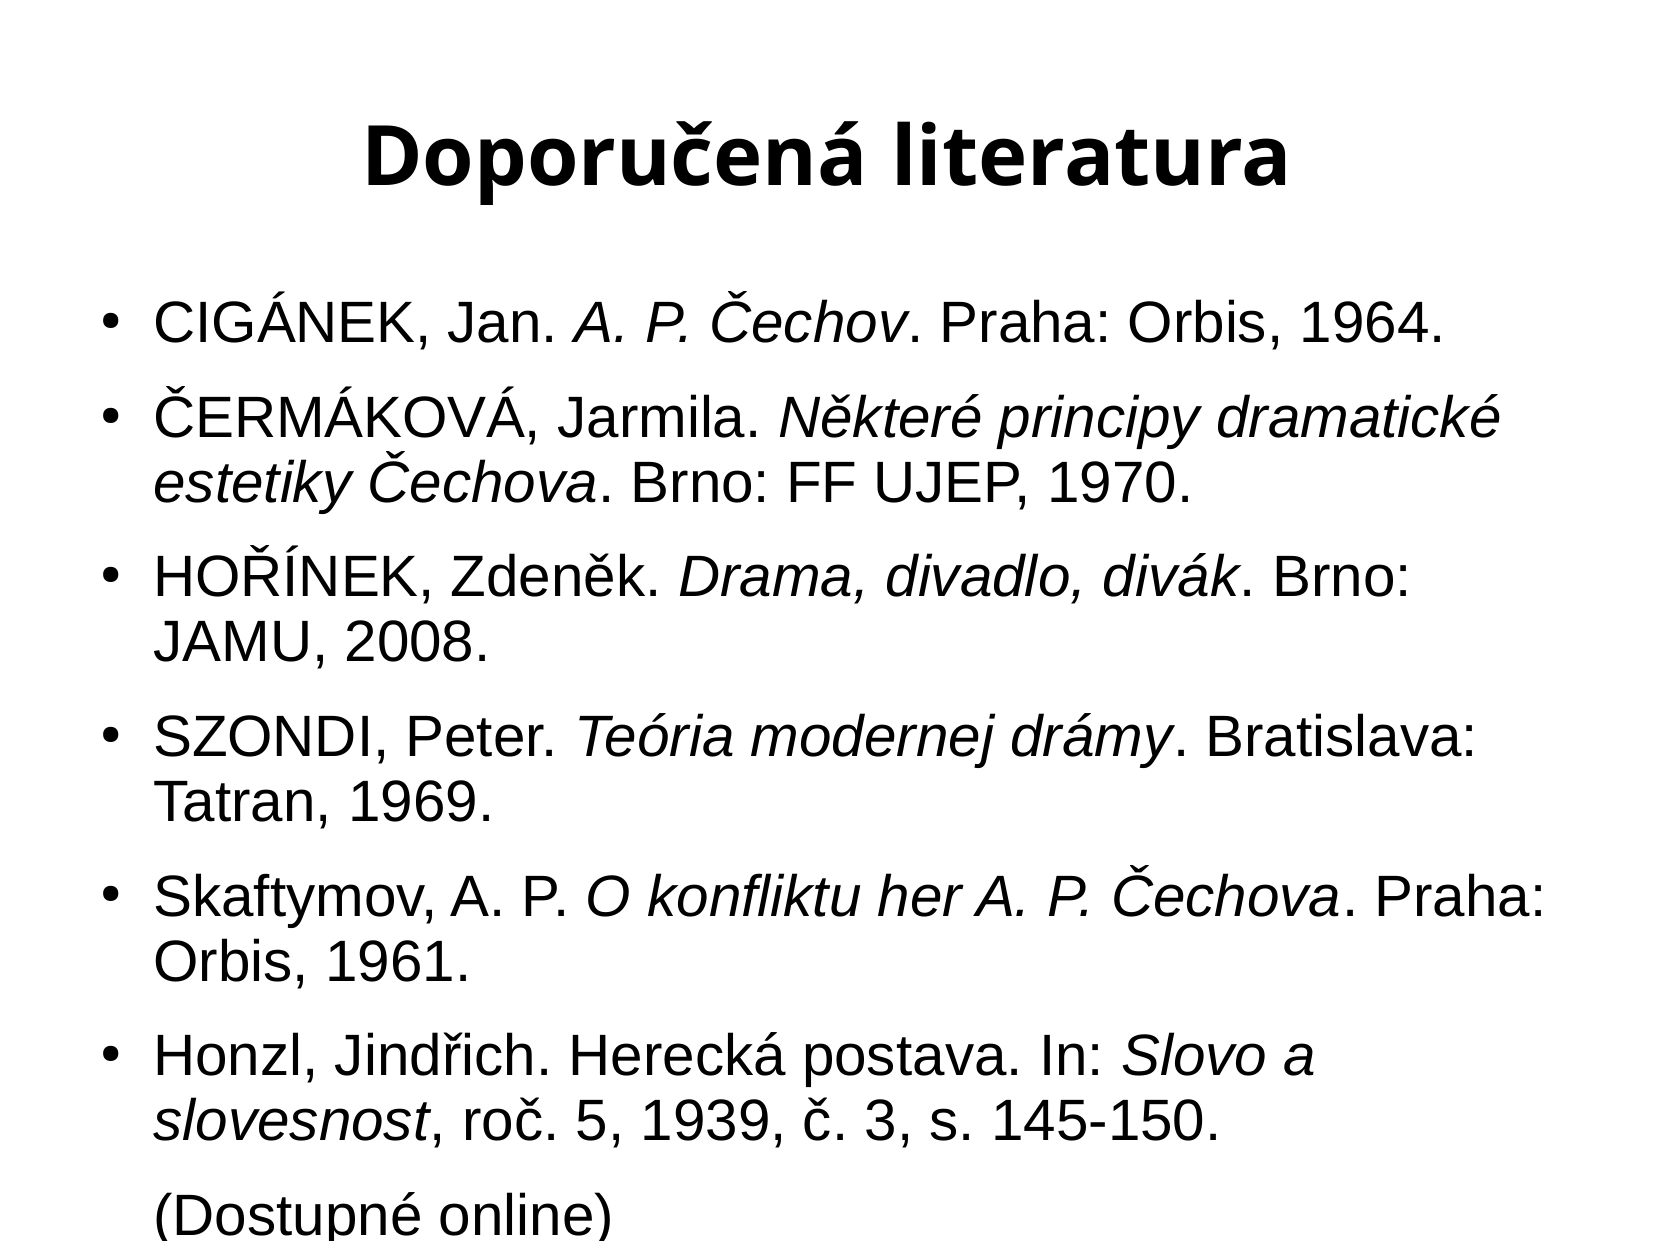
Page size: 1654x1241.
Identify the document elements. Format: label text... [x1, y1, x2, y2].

title Doporučená literatura [82, 49, 1571, 257]
list CIGÁNEK, Jan. A. P. Čechov. Praha: Orbis, 1964. ČERMÁKOVÁ, Jarmila. Některé principy dramatické estetiky Čechova. Brno: FF UJEP, 1970. HOŘÍNEK, Zdeněk. Drama, divadlo, divák. Brno: JAMU, 2008. SZONDI, Peter. Teória modernej drámy. Bratislava: Tatran, 1969. Skaftymov, A. P. O konfliktu her A. P. Čechova. Praha: Orbis, 1961. Honzl, Jindřich. Herecká postava. In: Slovo a slovesnost, roč. 5, 1939, č. 3, s. 145-150. (Dostupné online) [82, 290, 1571, 1241]
